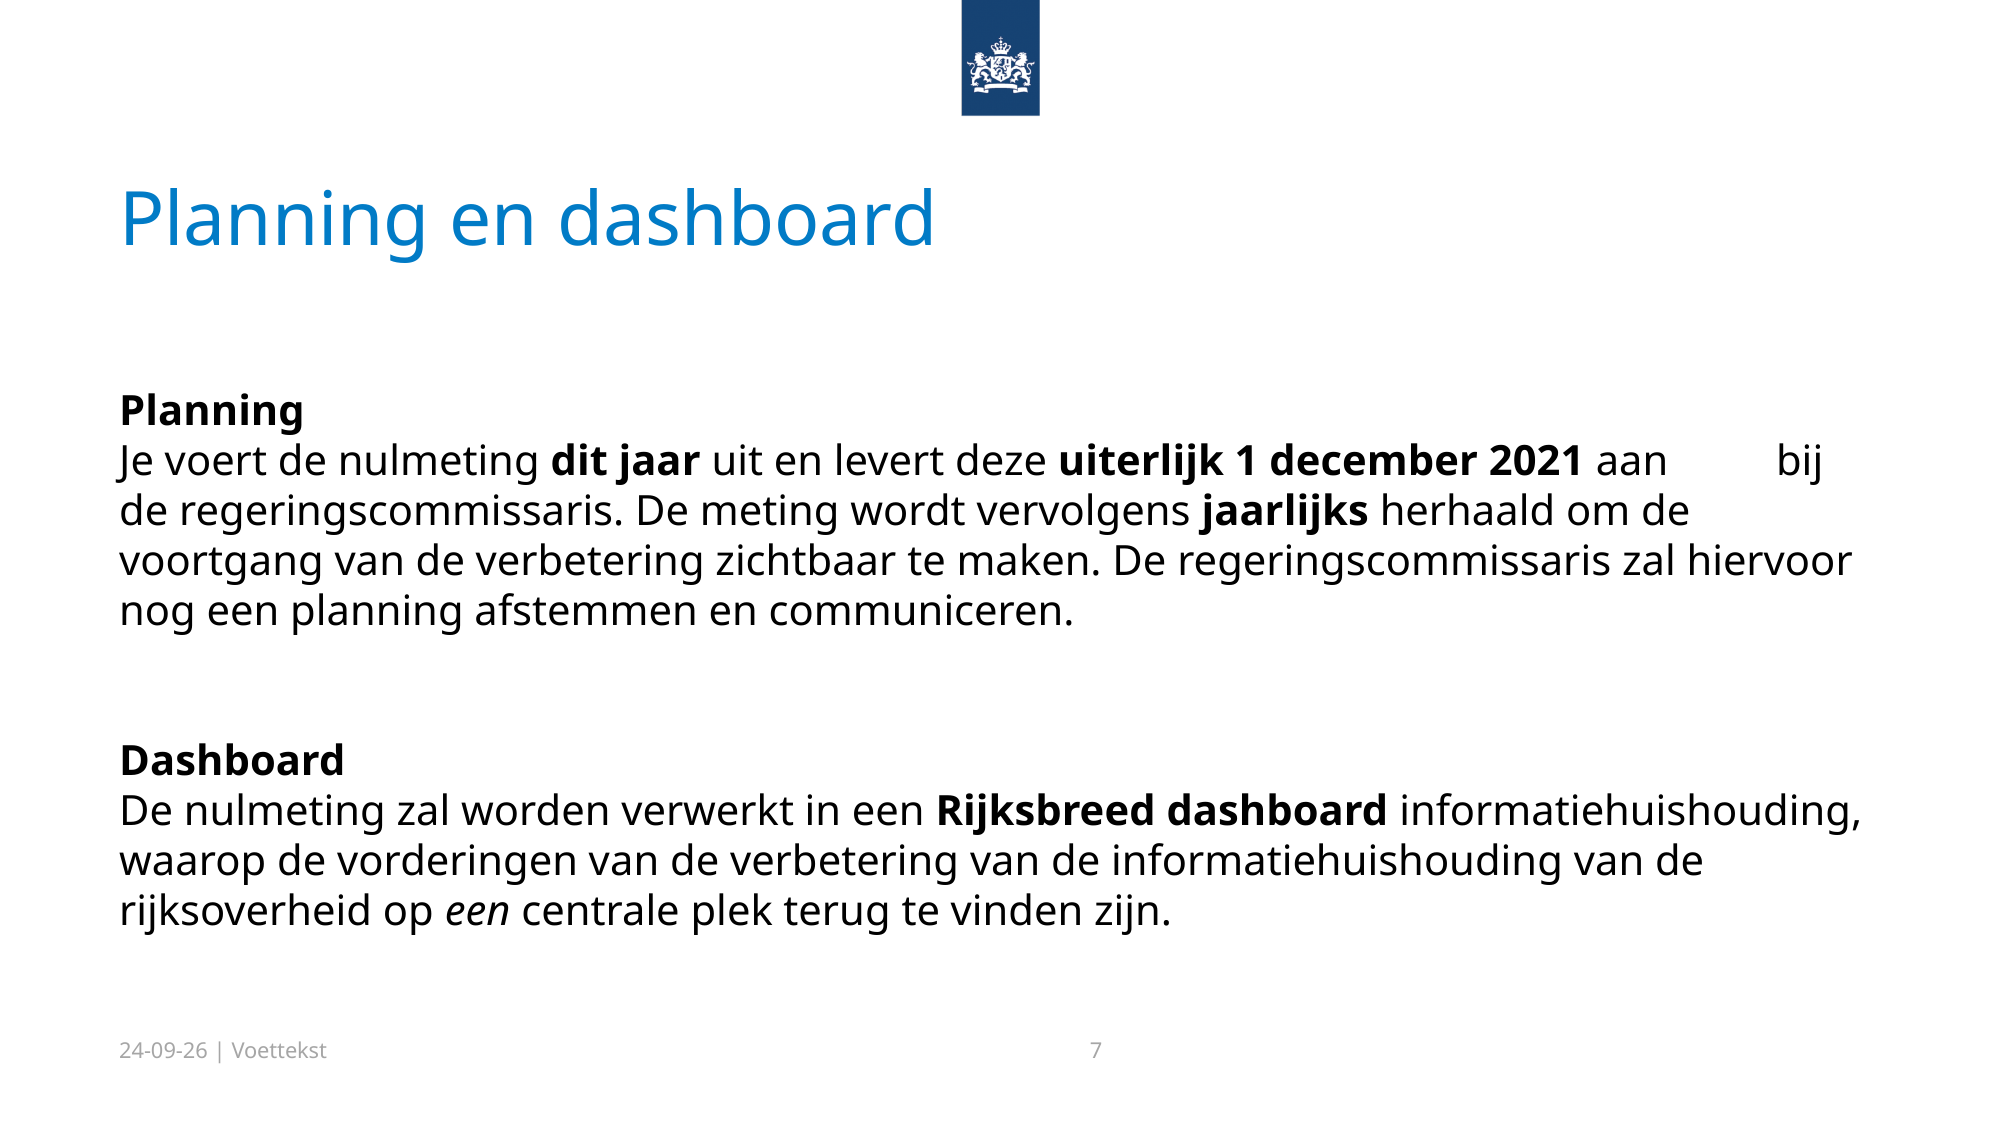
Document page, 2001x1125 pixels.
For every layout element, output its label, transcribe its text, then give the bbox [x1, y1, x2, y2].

text_box 26 april 2021 | Voettekst [104, 1043, 925, 1074]
text_box 7 [1074, 1043, 1897, 1074]
title Planning en dashboard [104, 172, 1897, 329]
text_box Planning Je voert de nulmeting dit jaar uit en levert deze uiterlijk 1 december 2021 aan bij de regeringscommissaris. De meting wordt vervolgens jaarlijks herhaald om de voortgang van de verbetering zichtbaar te maken. De regeringscommissaris zal hiervoor nog een planning afstemmen en communiceren. Dashboard De nulmeting zal worden verwerkt in een Rijksbreed dashboard informatiehuishouding, waarop de vorderingen van de verbetering van de informatiehuishouding van de rijksoverheid op een centrale plek terug te vinden zijn. [104, 376, 1897, 1043]
